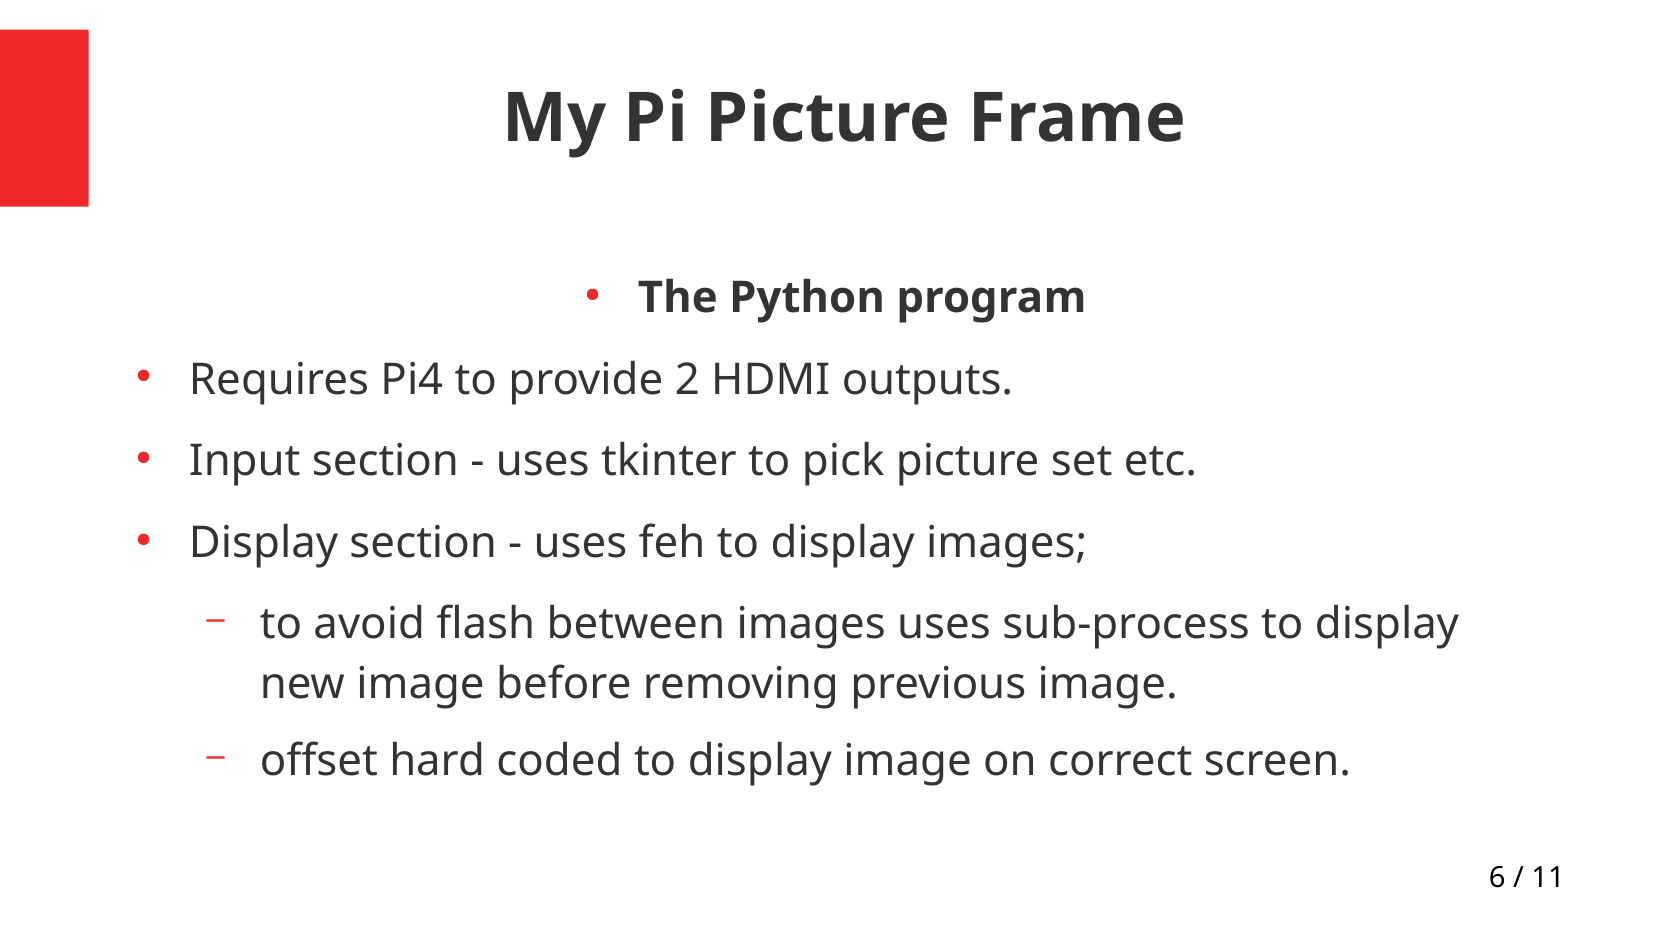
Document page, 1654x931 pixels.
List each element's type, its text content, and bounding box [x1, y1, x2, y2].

list The Python program Requires Pi4 to provide 2 HDMI outputs. Input section - uses tkinter to pick picture set etc. Display section - uses feh to display images; to avoid flash between images uses sub-process to display new image before removing previous image. offset hard coded to display image on correct screen. [118, 265, 1536, 806]
title My Pi Picture Frame [118, 37, 1571, 193]
